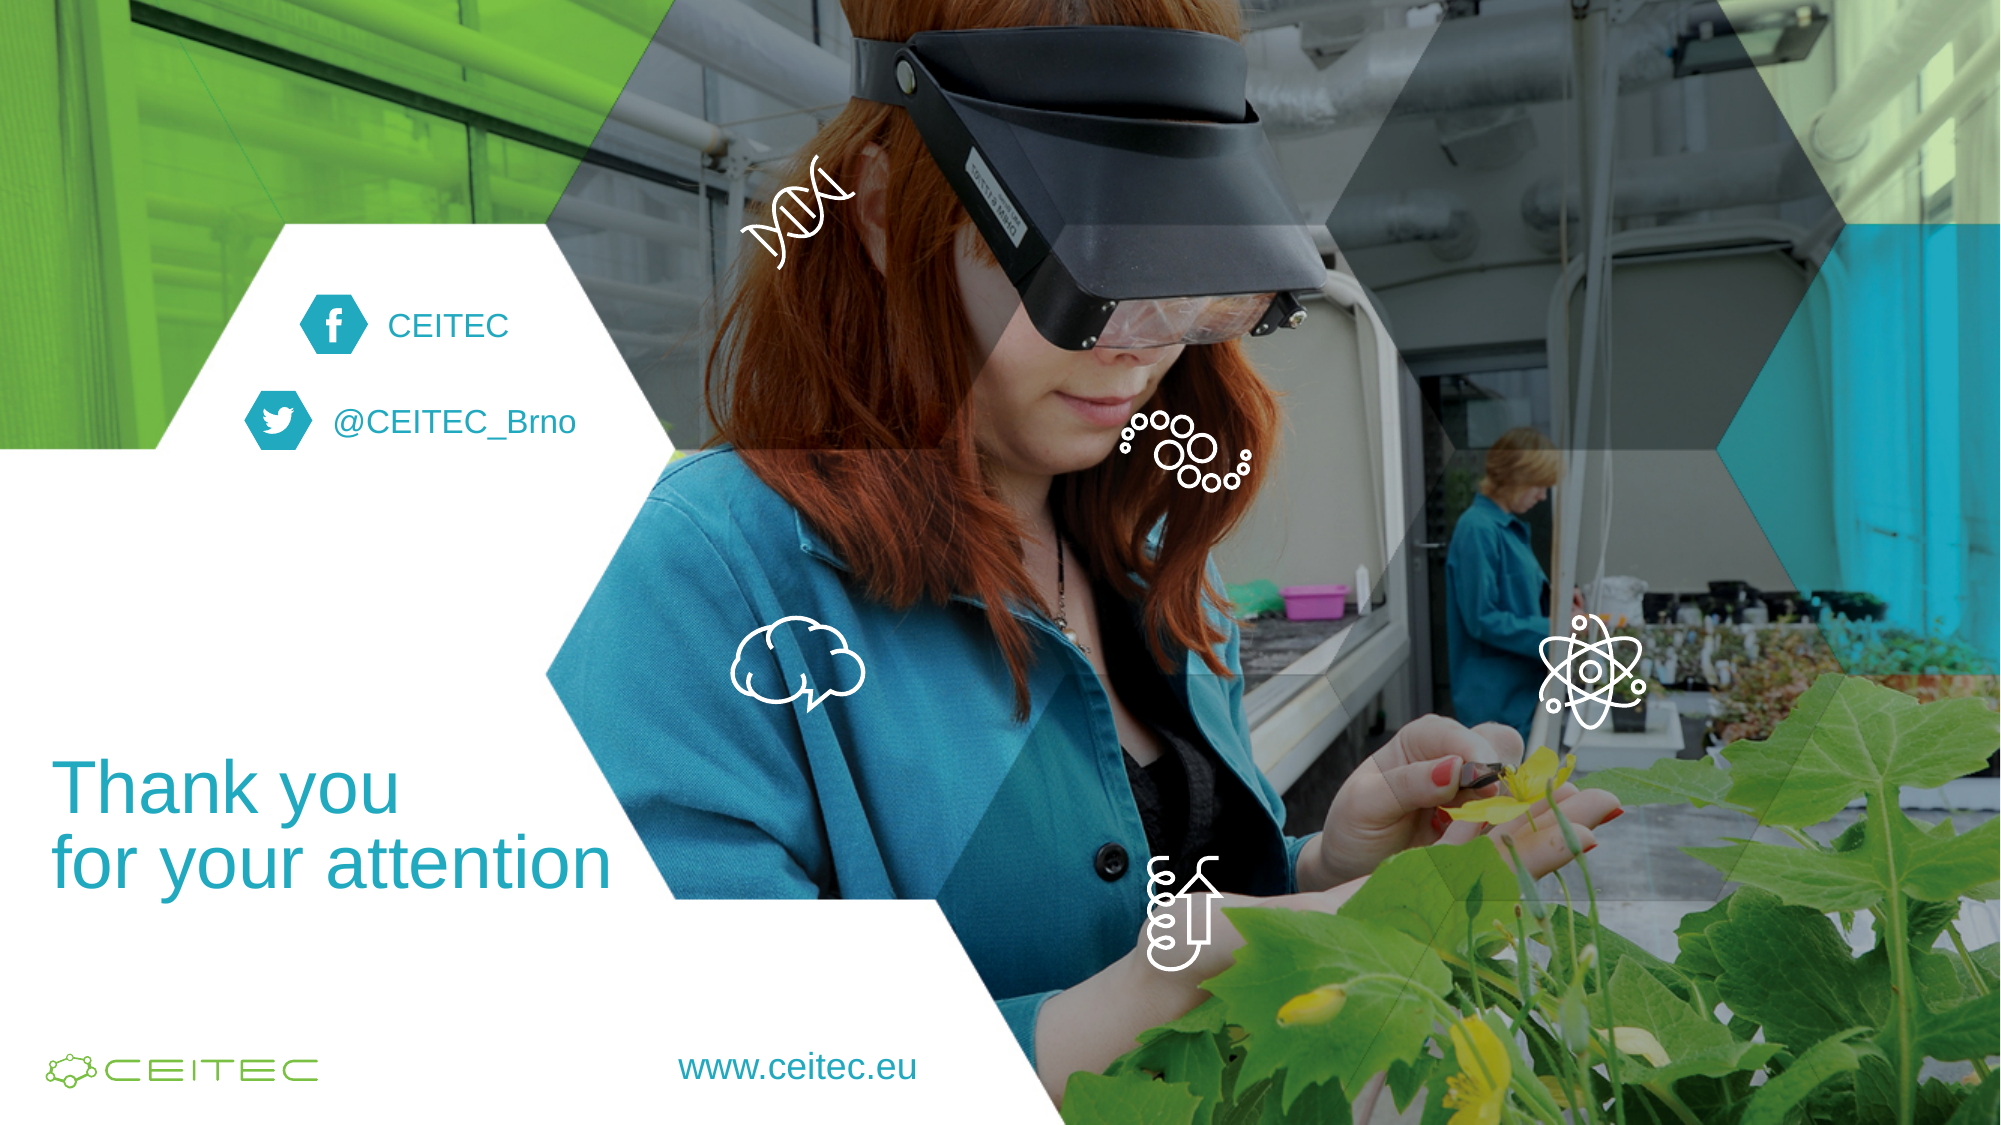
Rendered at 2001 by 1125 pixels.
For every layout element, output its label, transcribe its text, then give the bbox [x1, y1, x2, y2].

text_box www.ceitec.eu [546, 1051, 918, 1087]
text_box [299, 294, 369, 354]
text_box CEITEC [387, 301, 526, 348]
picture [0, 0, 2001, 1125]
list Thank you for your attention [15, 752, 691, 904]
text_box [244, 390, 313, 450]
text_box @CEITEC_Brno [332, 396, 588, 443]
